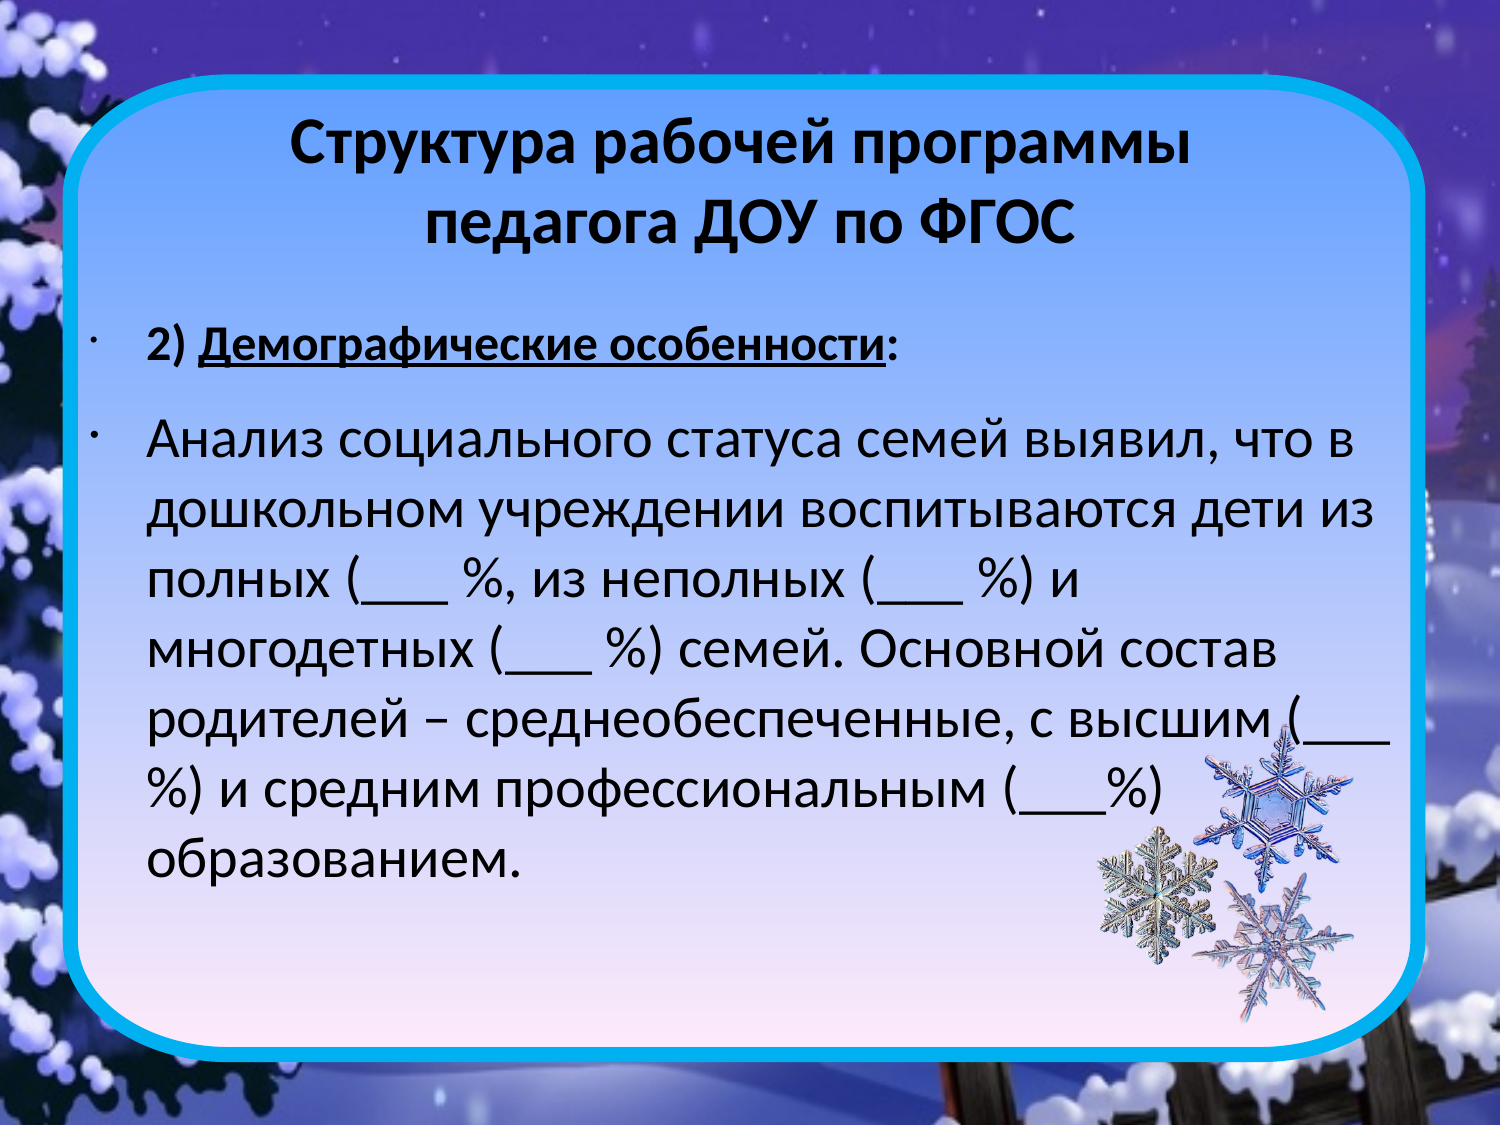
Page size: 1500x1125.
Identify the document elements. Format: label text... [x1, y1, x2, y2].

list 2) Демографические особенности: Анализ социального статуса семей выявил, что в дошкольном учреждении воспитываются дети из полных (___ %, из неполных (___ %) и многодетных (___ %) семей. Основной состав родителей – среднеобеспеченные, с высшим (___ %) и средним профессиональным (___%) образованием. [75, 302, 1425, 1005]
title Структура рабочей программы педагога ДОУ по ФГОС [75, 90, 1425, 279]
picture [0, 0, 1500, 1125]
